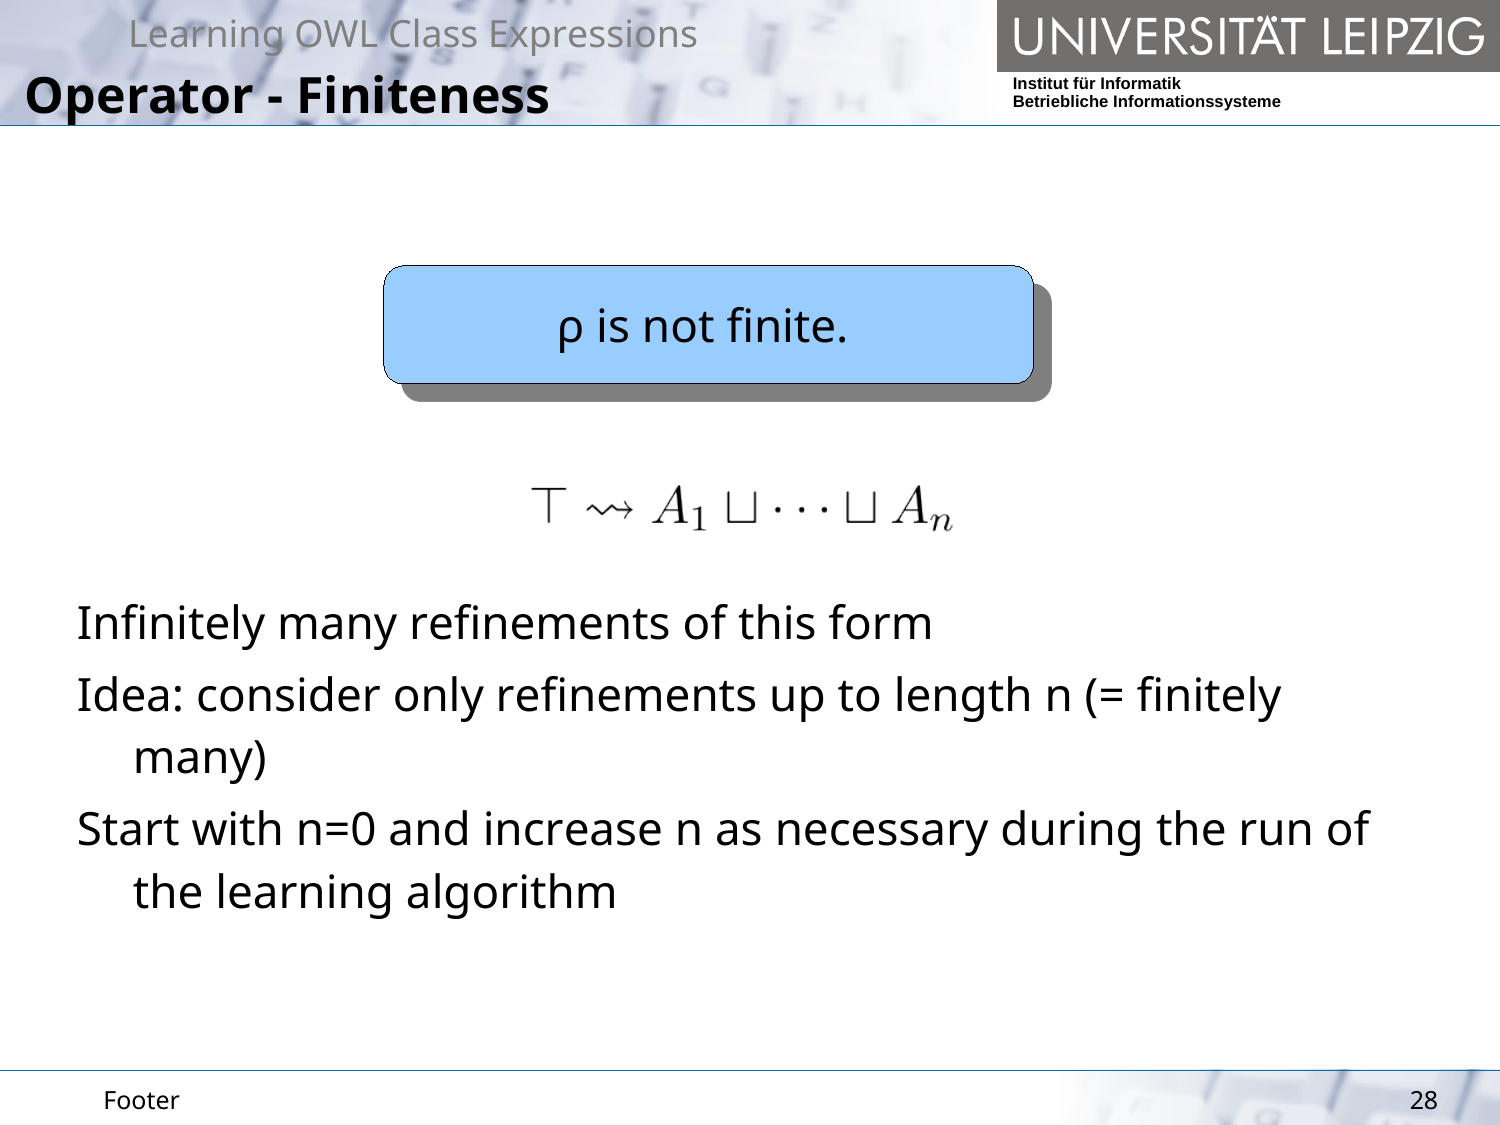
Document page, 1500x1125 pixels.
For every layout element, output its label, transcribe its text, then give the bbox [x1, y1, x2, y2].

text_box ρ is not finite. [383, 265, 1034, 384]
picture [0, 0, 1500, 125]
picture [1057, 1071, 1500, 1125]
list Infinitely many refinements of this form Idea: consider only refinements up to length n (= finitely many) Start with n=0 and increase n as necessary during the run of the learning algorithm [76, 590, 1402, 1034]
picture [531, 484, 954, 532]
title Operator - Finiteness [24, 63, 1034, 125]
